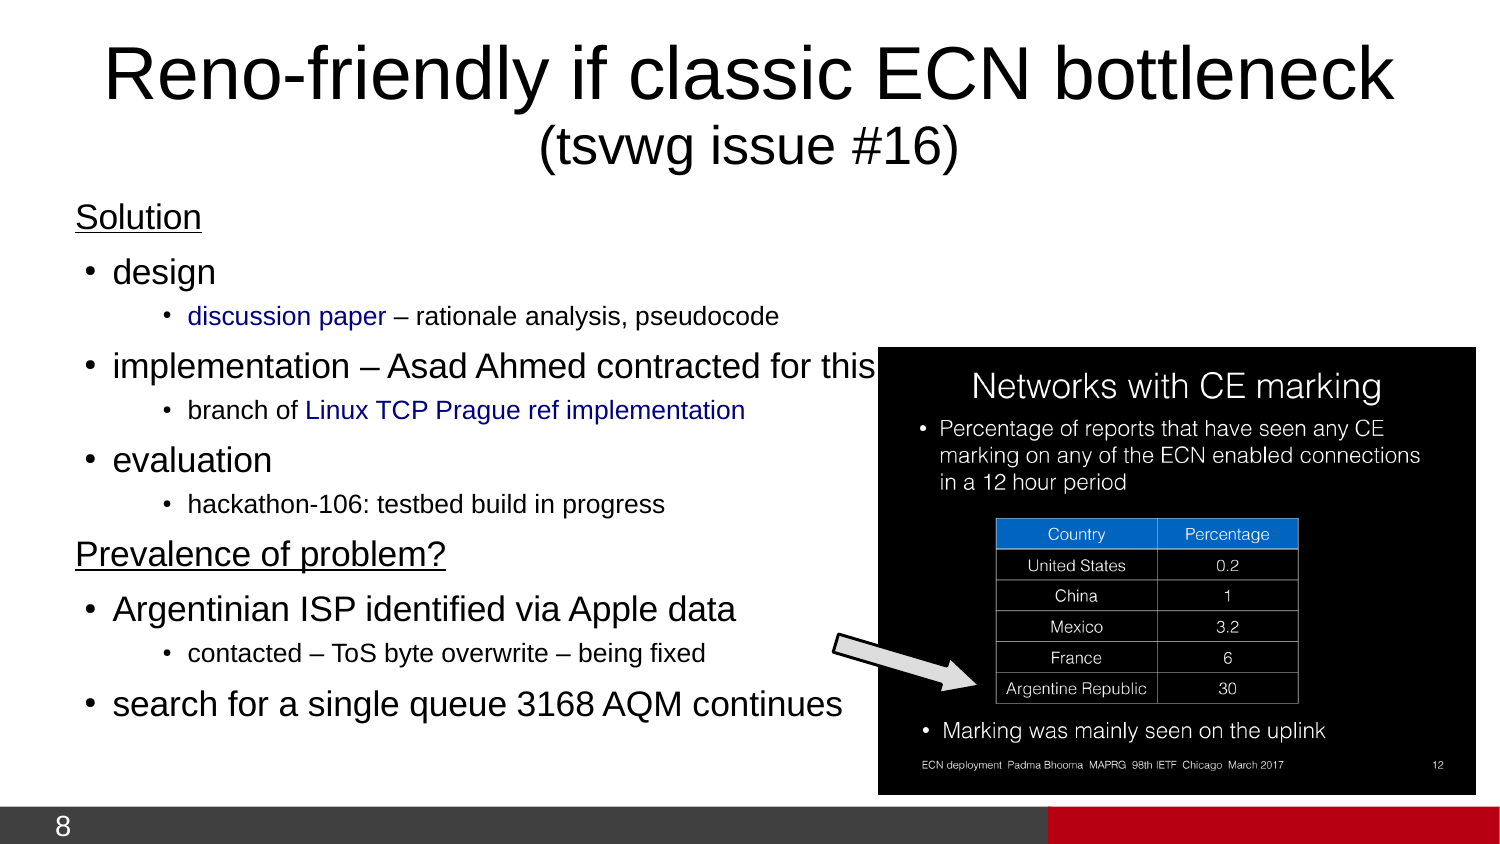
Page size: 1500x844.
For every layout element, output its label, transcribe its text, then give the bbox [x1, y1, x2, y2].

list Solution design discussion paper – rationale analysis, pseudocode implementation – Asad Ahmed contracted for this branch of Linux TCP Prague ref implementation evaluation hackathon-106: testbed build in progress Prevalence of problem? Argentinian ISP identified via Apple data contacted – ToS byte overwrite – being fixed search for a single queue 3168 AQM continues [75, 197, 1425, 727]
picture [878, 347, 1476, 795]
text_box [833, 634, 981, 694]
title Reno-friendly if classic ECN bottleneck (tsvwg issue #16) [75, 31, 1425, 177]
